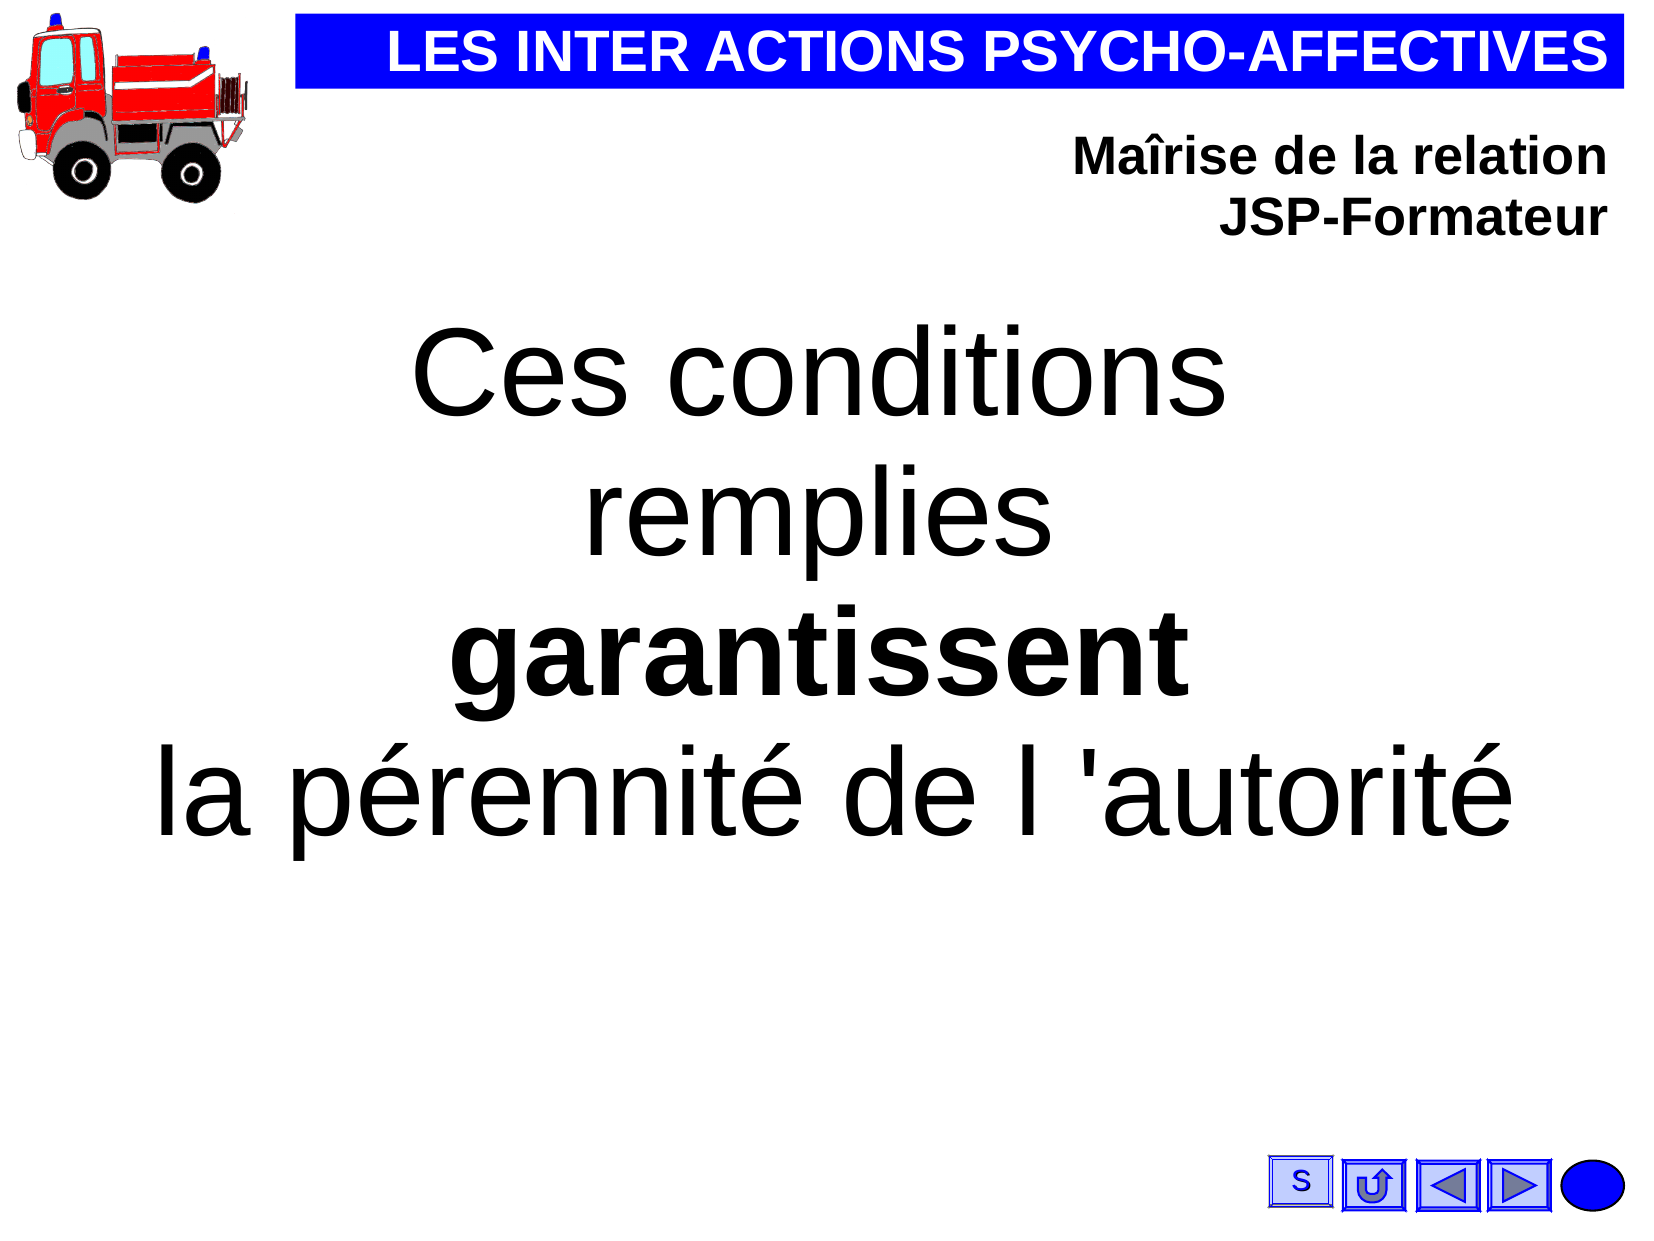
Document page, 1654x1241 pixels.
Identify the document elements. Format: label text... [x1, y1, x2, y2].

picture [8, 8, 257, 216]
text_box [1561, 1160, 1625, 1211]
text_box LES INTER ACTIONS PSYCHO-AFFECTIVES [295, 13, 1625, 89]
text_box Maîrise de la relation JSP-Formateur [1056, 118, 1624, 311]
text_box Ces conditions remplies garantissent la pérennité de l 'autorité [29, 295, 1644, 937]
